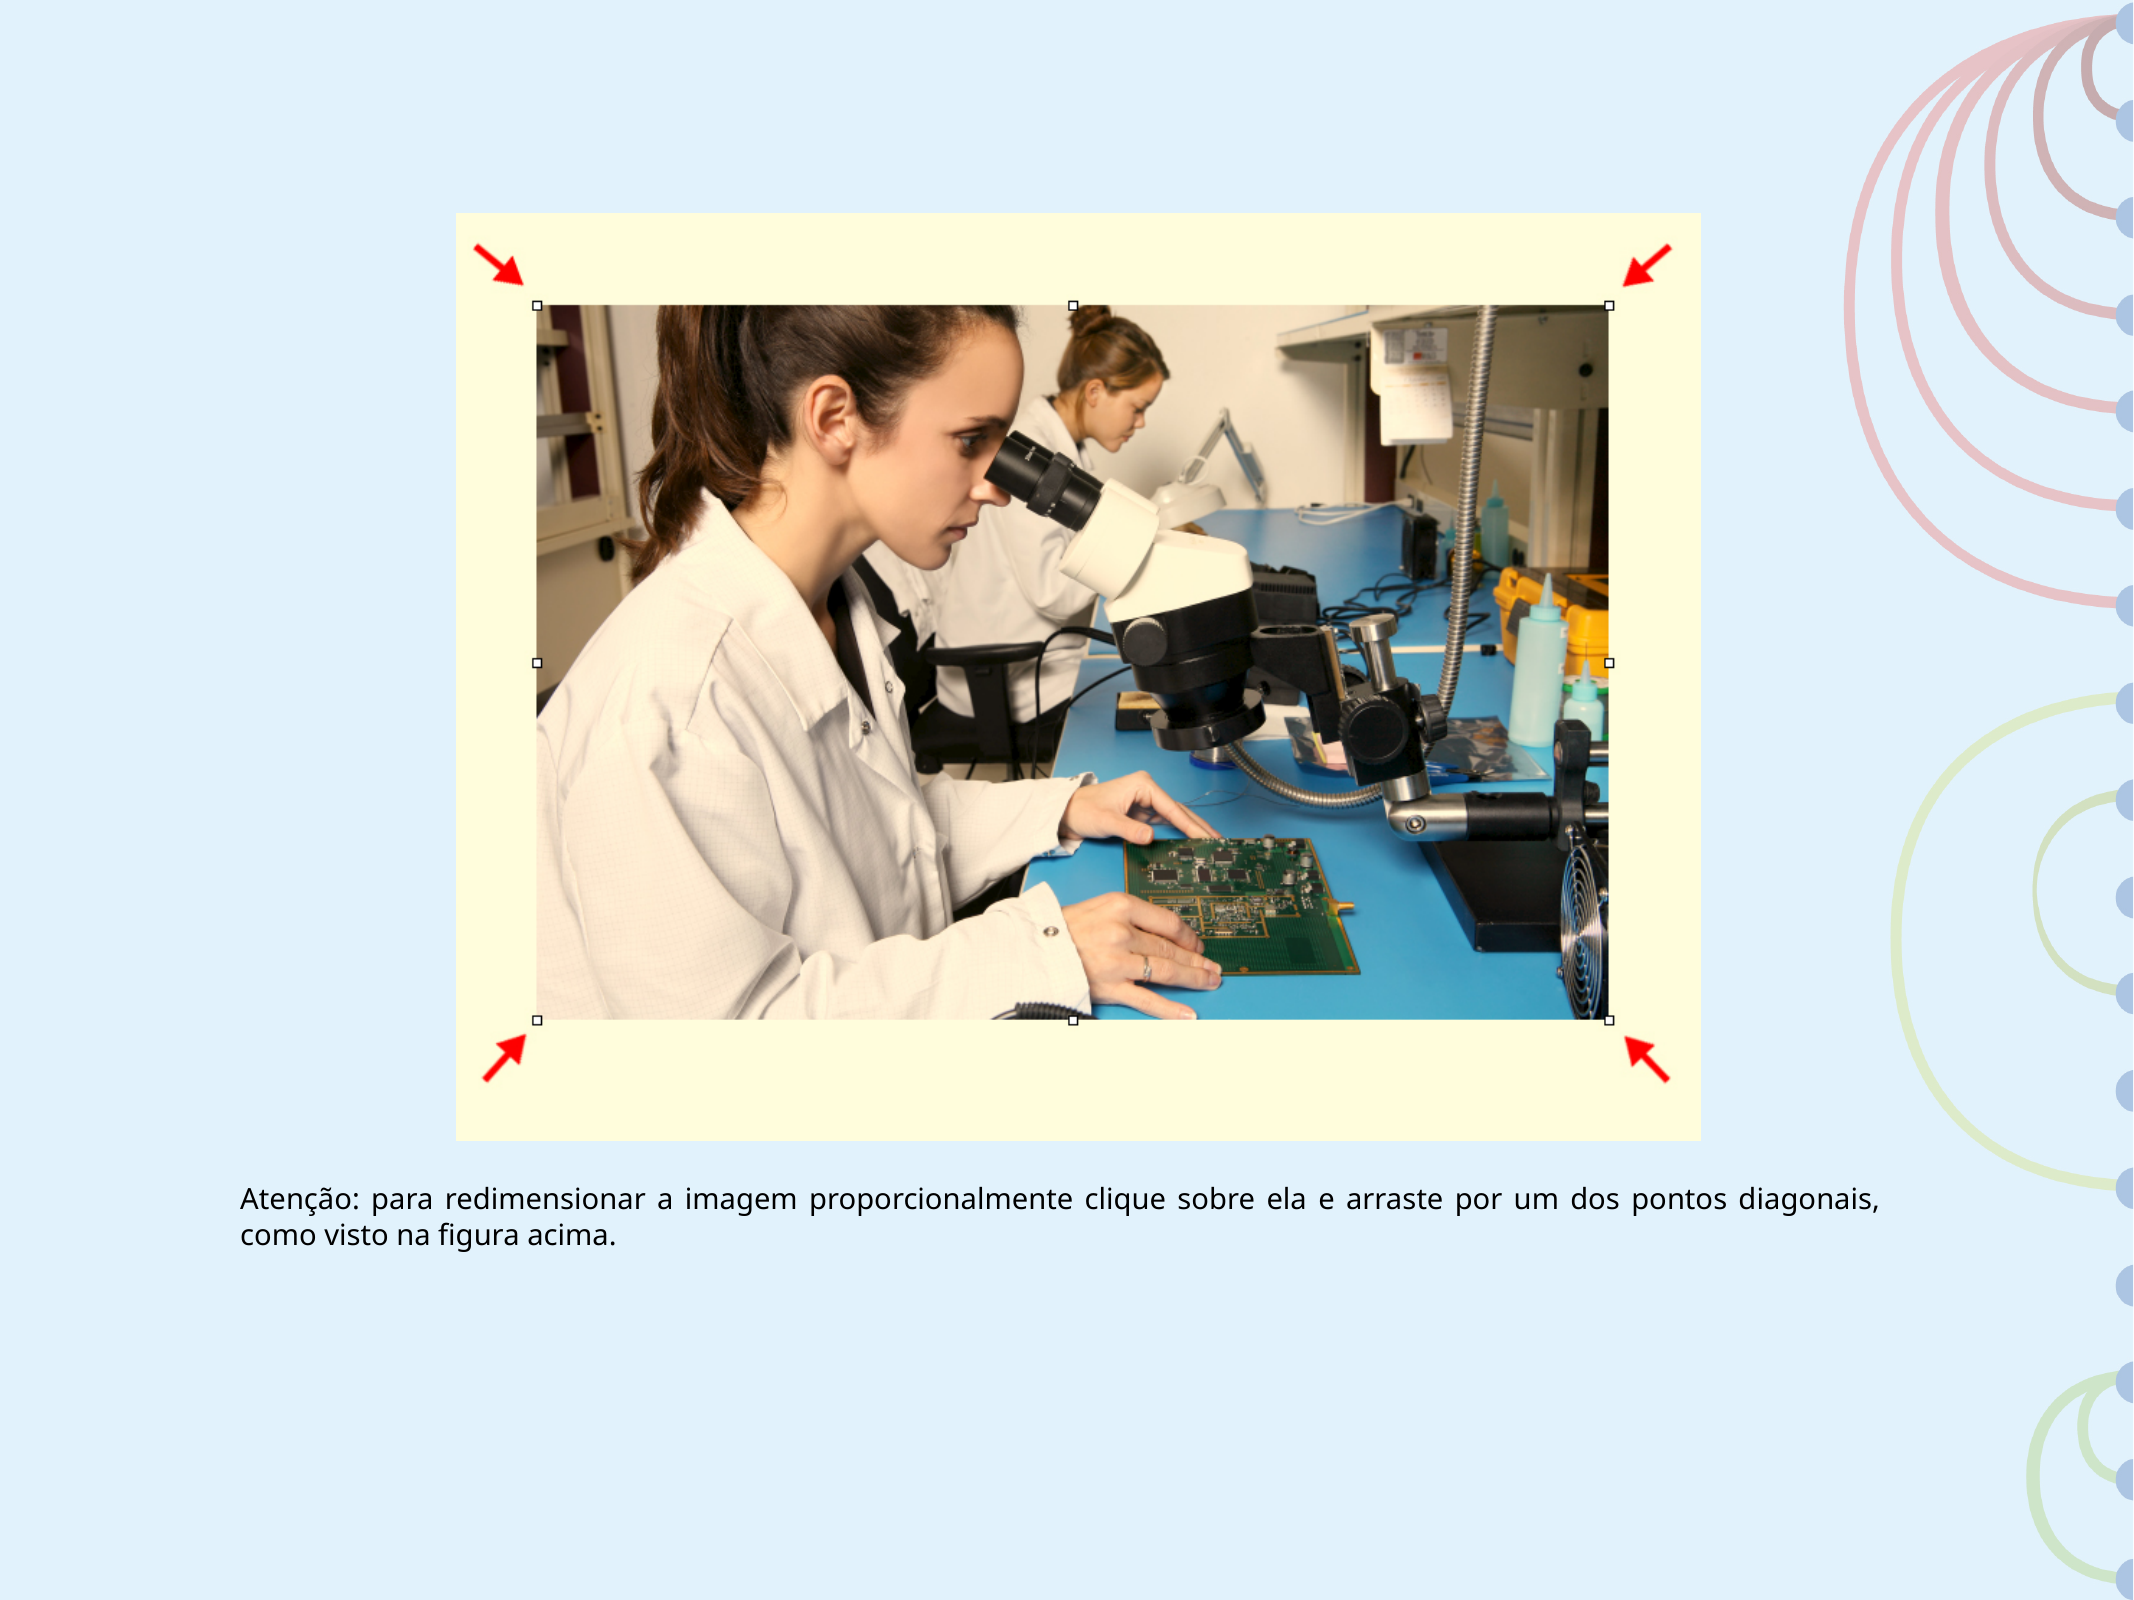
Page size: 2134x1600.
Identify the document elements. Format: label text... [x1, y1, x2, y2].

text_box Atenção: para redimensionar a imagem proporcionalmente clique sobre ela e arraste por um dos pontos diagonais, como visto na figura acima. [225, 1173, 1897, 1316]
picture [0, 0, 2134, 1600]
